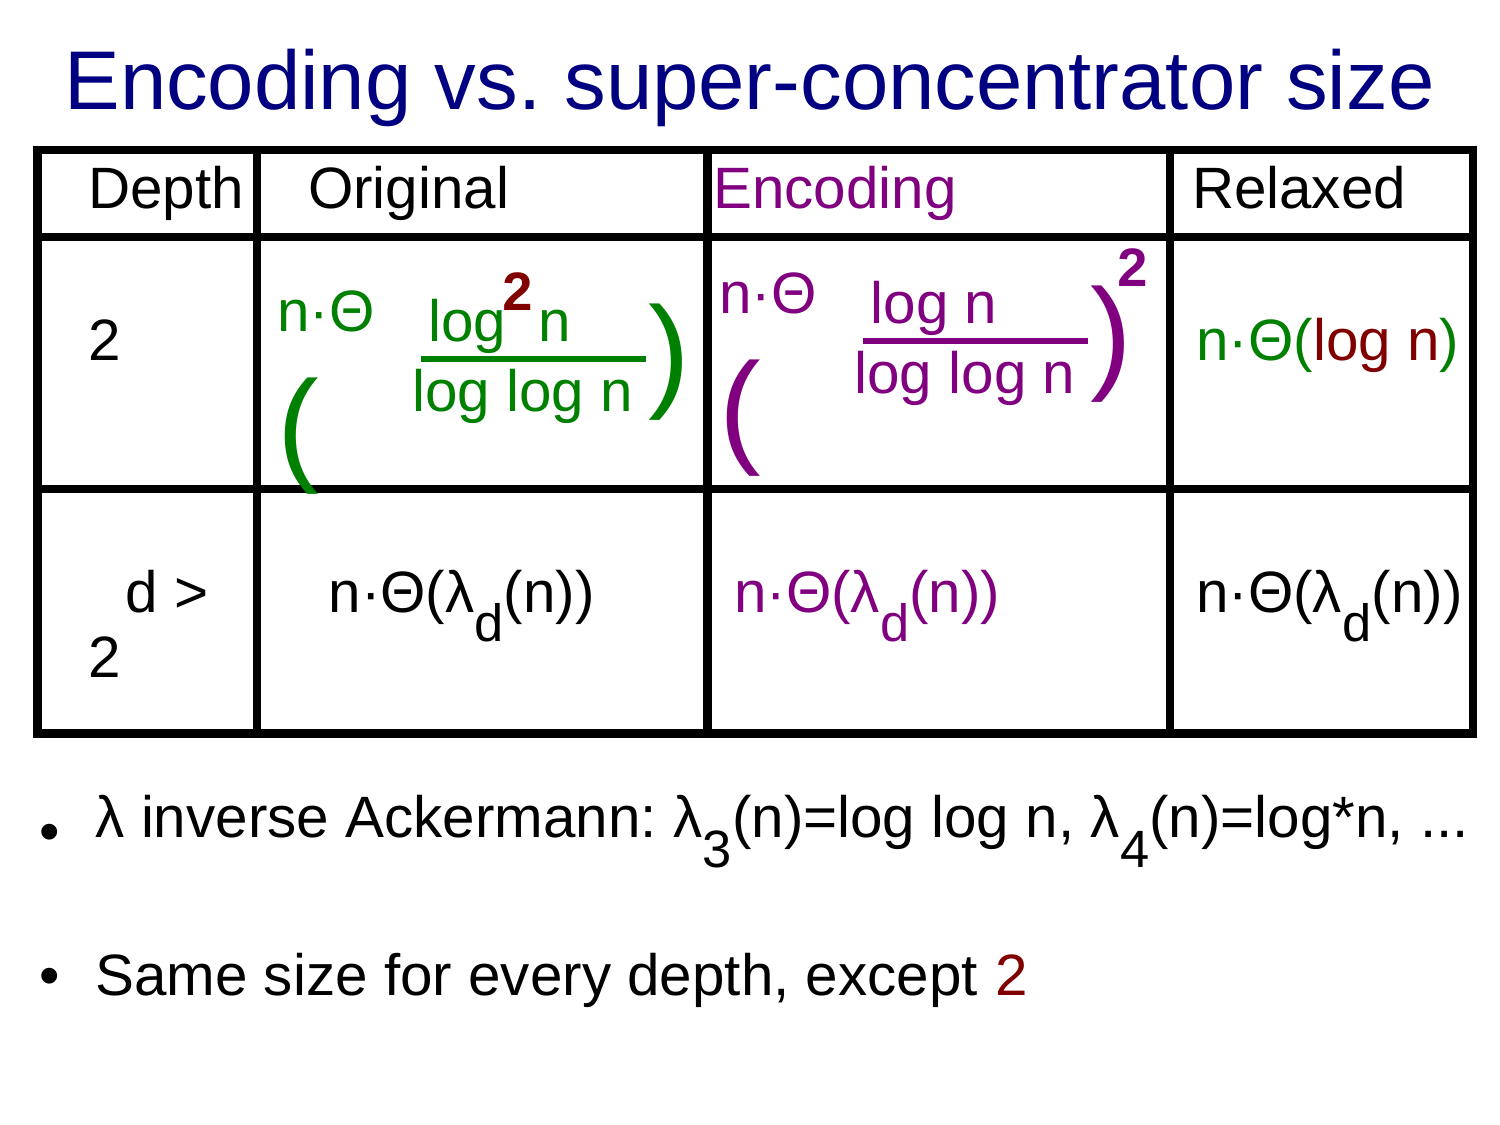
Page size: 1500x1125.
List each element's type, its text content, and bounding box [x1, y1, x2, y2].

table_cell n·Θ(λd(n)) [712, 493, 1166, 712]
table_header Original [261, 156, 703, 233]
table_header Relaxed [1174, 154, 1469, 233]
title Encoding vs. super-concentrator size [37, 5, 1463, 156]
table_header Depth [42, 156, 253, 233]
list λ inverse Ackermann: λ3(n)=log log n, λ4(n)=log*n, ... Same size for every depth, except 2 [24, 712, 1500, 1125]
table_cell [261, 241, 703, 485]
text_box n·Θ( [262, 265, 430, 435]
text_box log n log log n [872, 257, 1075, 338]
table_cell [712, 241, 1102, 257]
text_box log n log log n [430, 275, 633, 356]
table_cell [712, 305, 1166, 485]
table_cell n·Θ(λd(n)) [1174, 493, 1469, 712]
table_cell d > 2 [42, 493, 253, 712]
text_box n·Θ( [704, 247, 872, 417]
text_box ) [633, 261, 705, 431]
text_box 2 [487, 249, 563, 330]
table_header Encoding [712, 156, 1166, 233]
table_cell n·Θ(λd(n)) [261, 493, 703, 712]
table_cell 2 [42, 241, 253, 485]
text_box ) [1075, 243, 1147, 413]
table_cell [296, 431, 703, 485]
text_box log n log log n [430, 362, 633, 431]
table_cell n·Θ(log n) [1174, 241, 1469, 485]
text_box 2 [1102, 224, 1178, 305]
text_box log n log log n [872, 344, 1075, 413]
